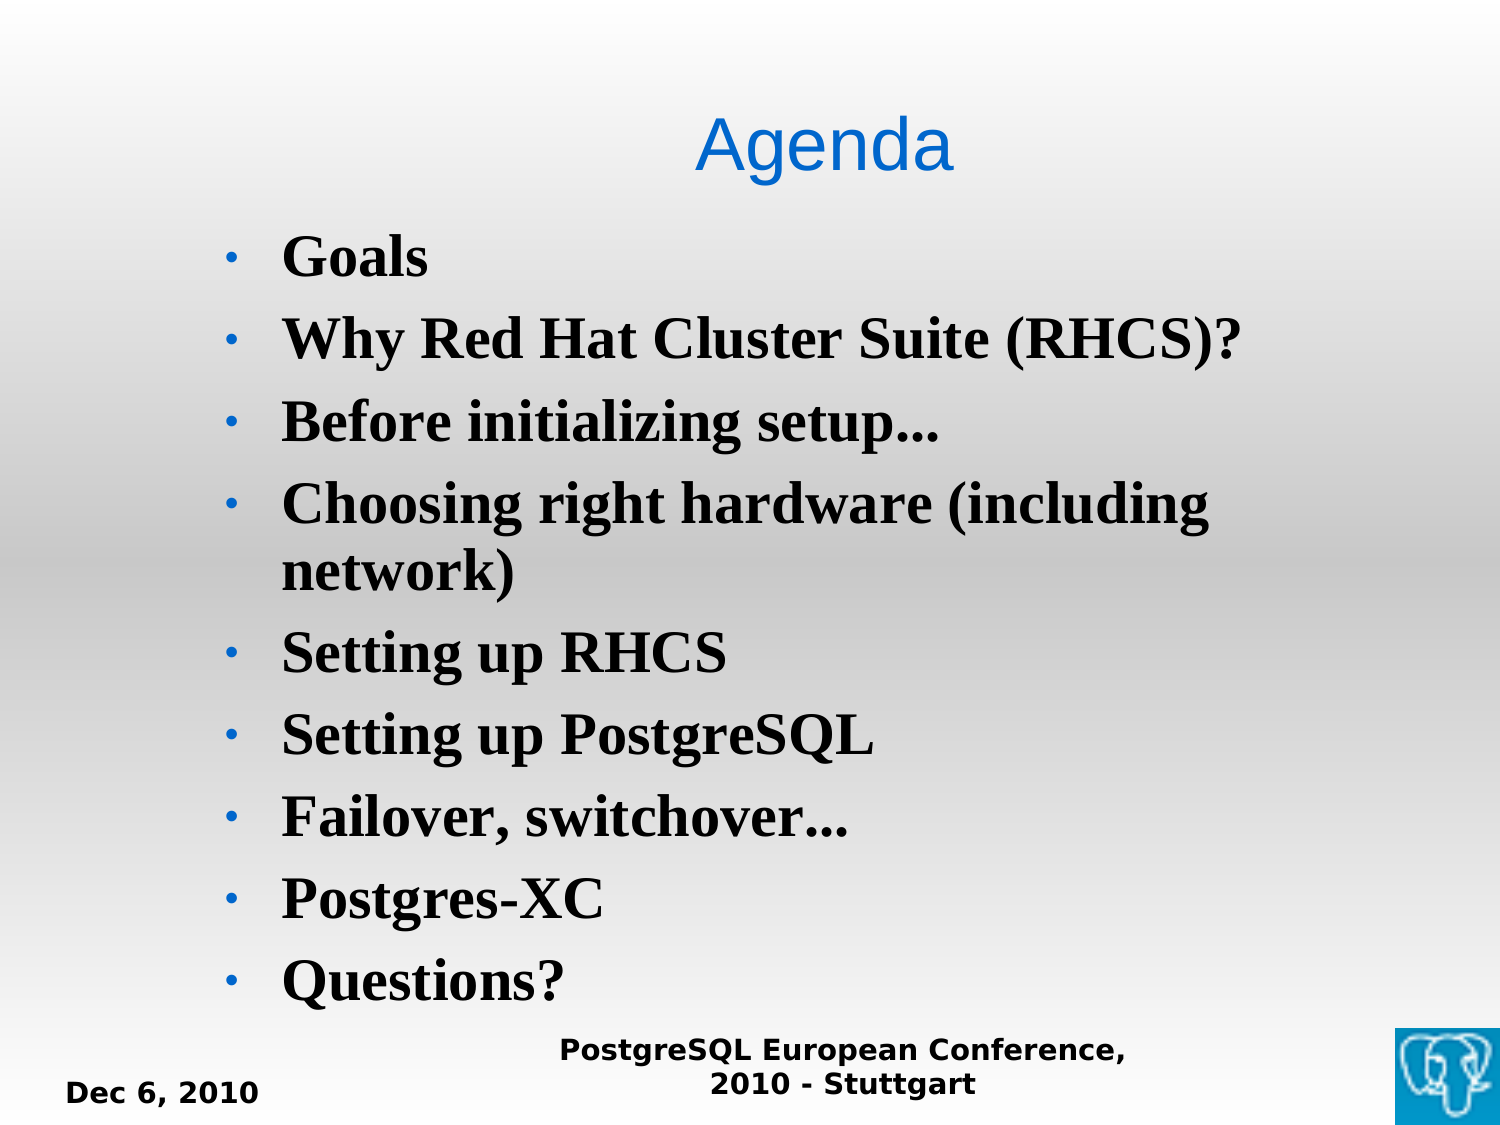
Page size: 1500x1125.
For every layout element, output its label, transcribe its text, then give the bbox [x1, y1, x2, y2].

picture [1400, 1033, 1492, 1118]
title Agenda [224, 49, 1425, 222]
list Goals Why Red Hat Cluster Suite (RHCS)? Before initializing setup... Choosing right hardware (including network) Setting up RHCS Setting up PostgreSQL Failover, switchover... Postgres-XC Questions? [224, 222, 1425, 1014]
